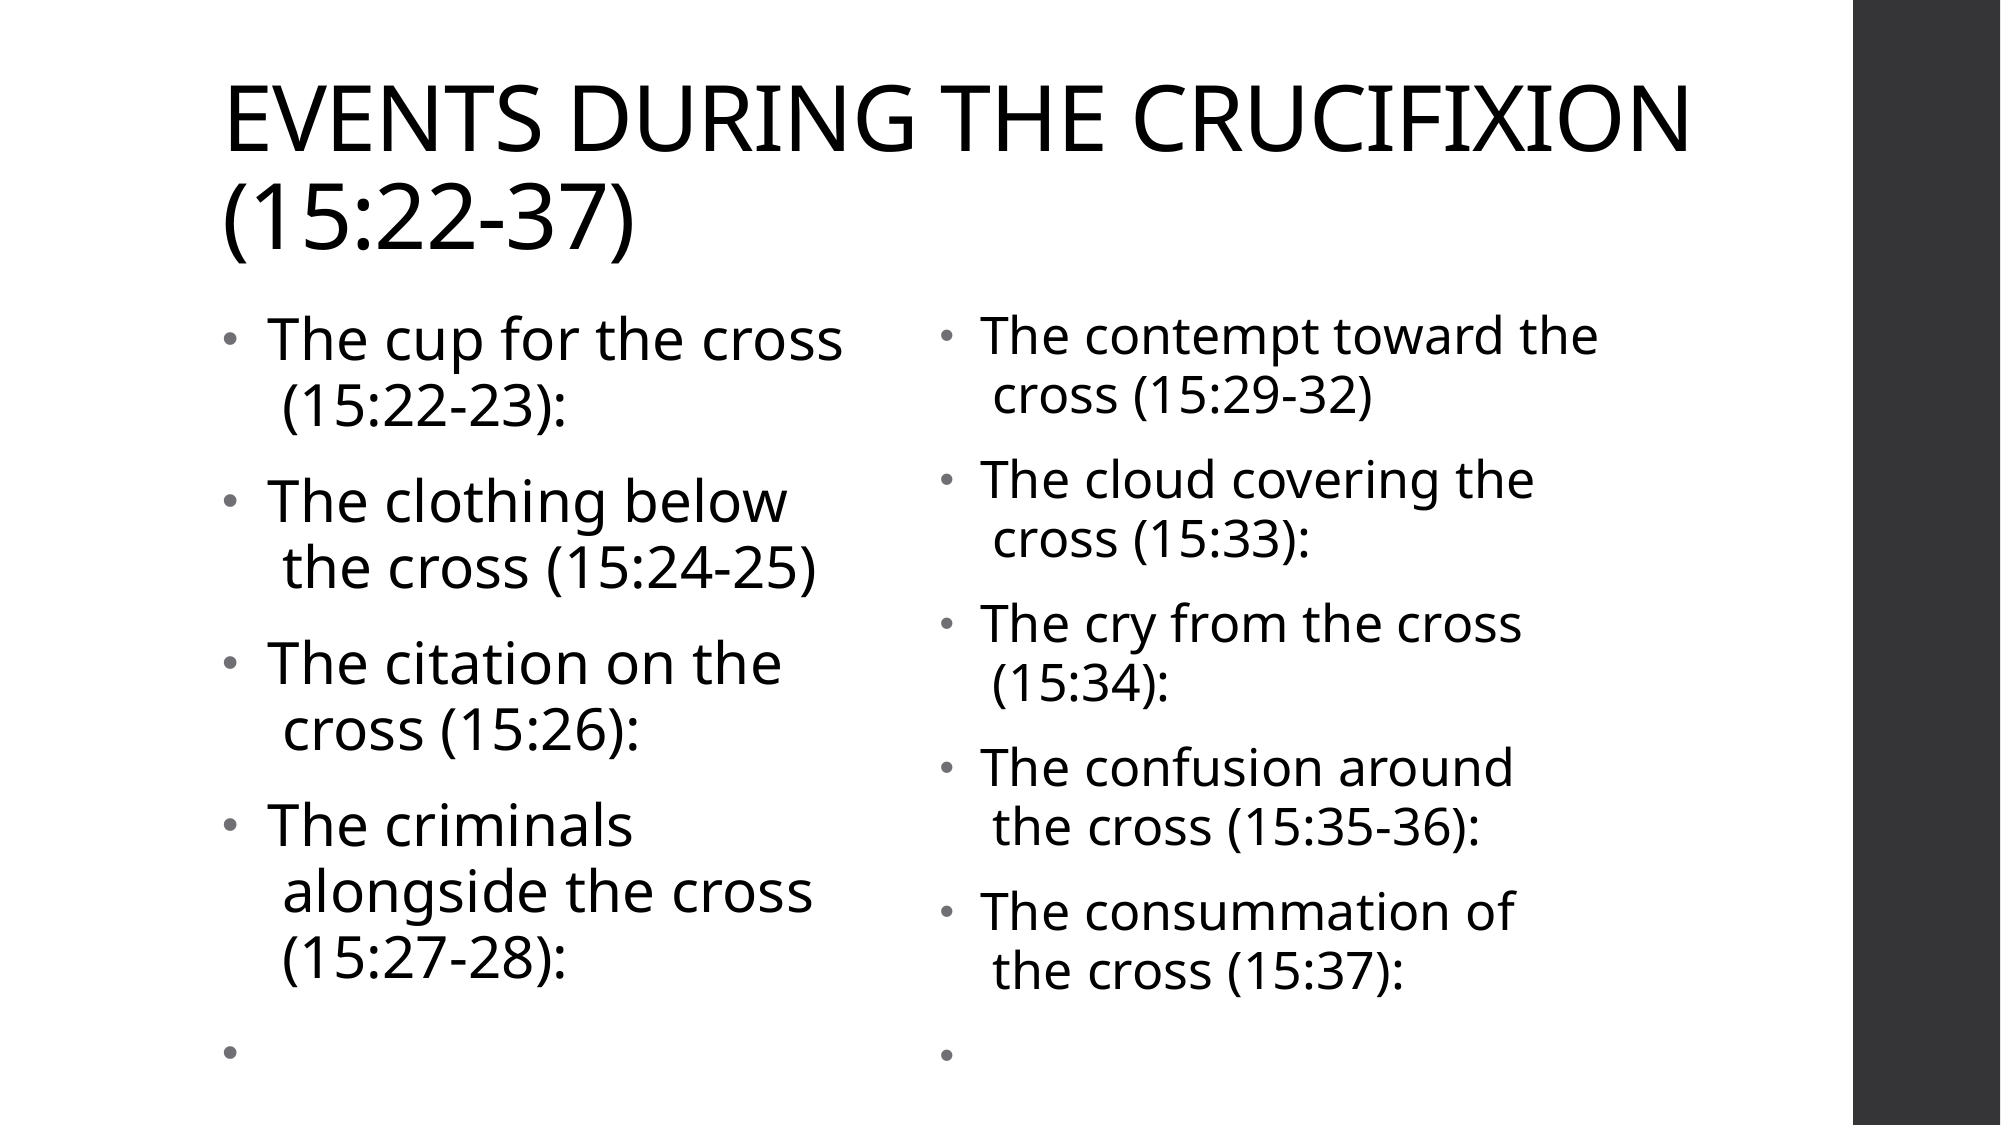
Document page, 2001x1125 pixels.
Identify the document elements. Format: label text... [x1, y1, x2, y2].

list The contempt toward the cross (15:29-32) The cloud covering the cross (15:33): The cry from the cross (15:34): The confusion around the cross (15:35-36): The consummation of the cross (15:37): [924, 299, 1617, 1014]
title EVENTS DURING THE CRUCIFIXION (15:22-37) [206, 60, 1797, 278]
list The cup for the cross (15:22-23): The clothing below the cross (15:24-25) The citation on the cross (15:26): The criminals alongside the cross (15:27-28): [207, 299, 900, 1014]
